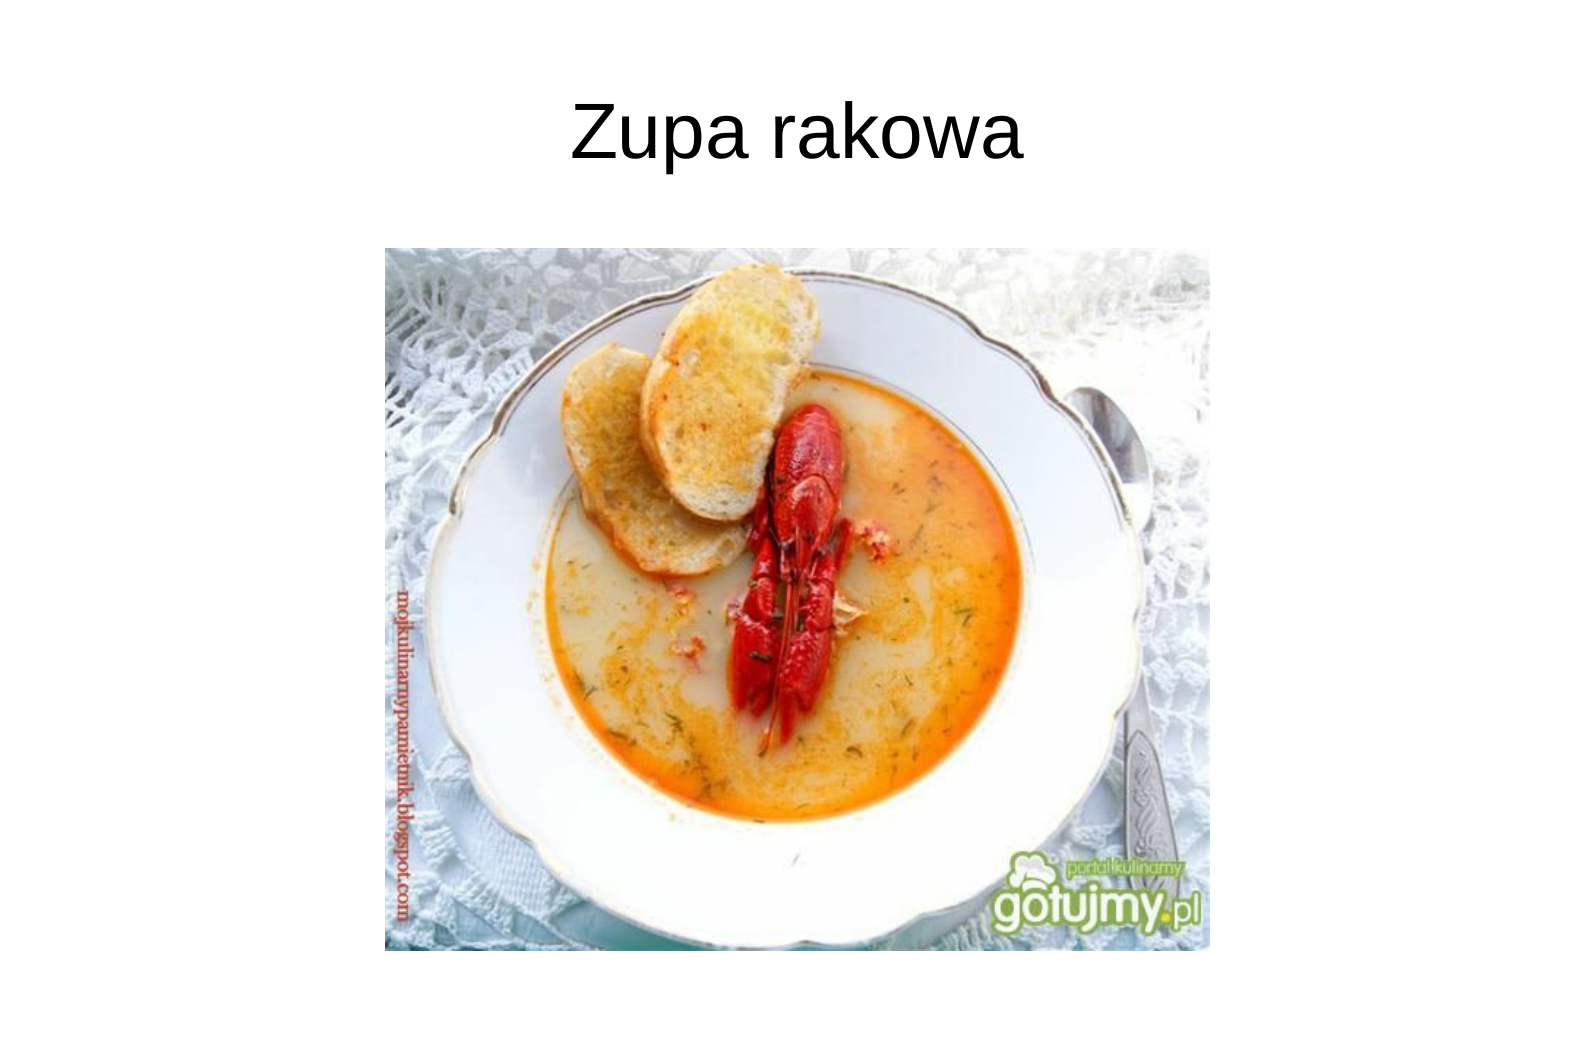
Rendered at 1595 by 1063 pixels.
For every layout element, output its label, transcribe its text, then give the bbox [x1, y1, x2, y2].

picture [385, 248, 1210, 951]
title Zupa rakowa [79, 42, 1515, 220]
